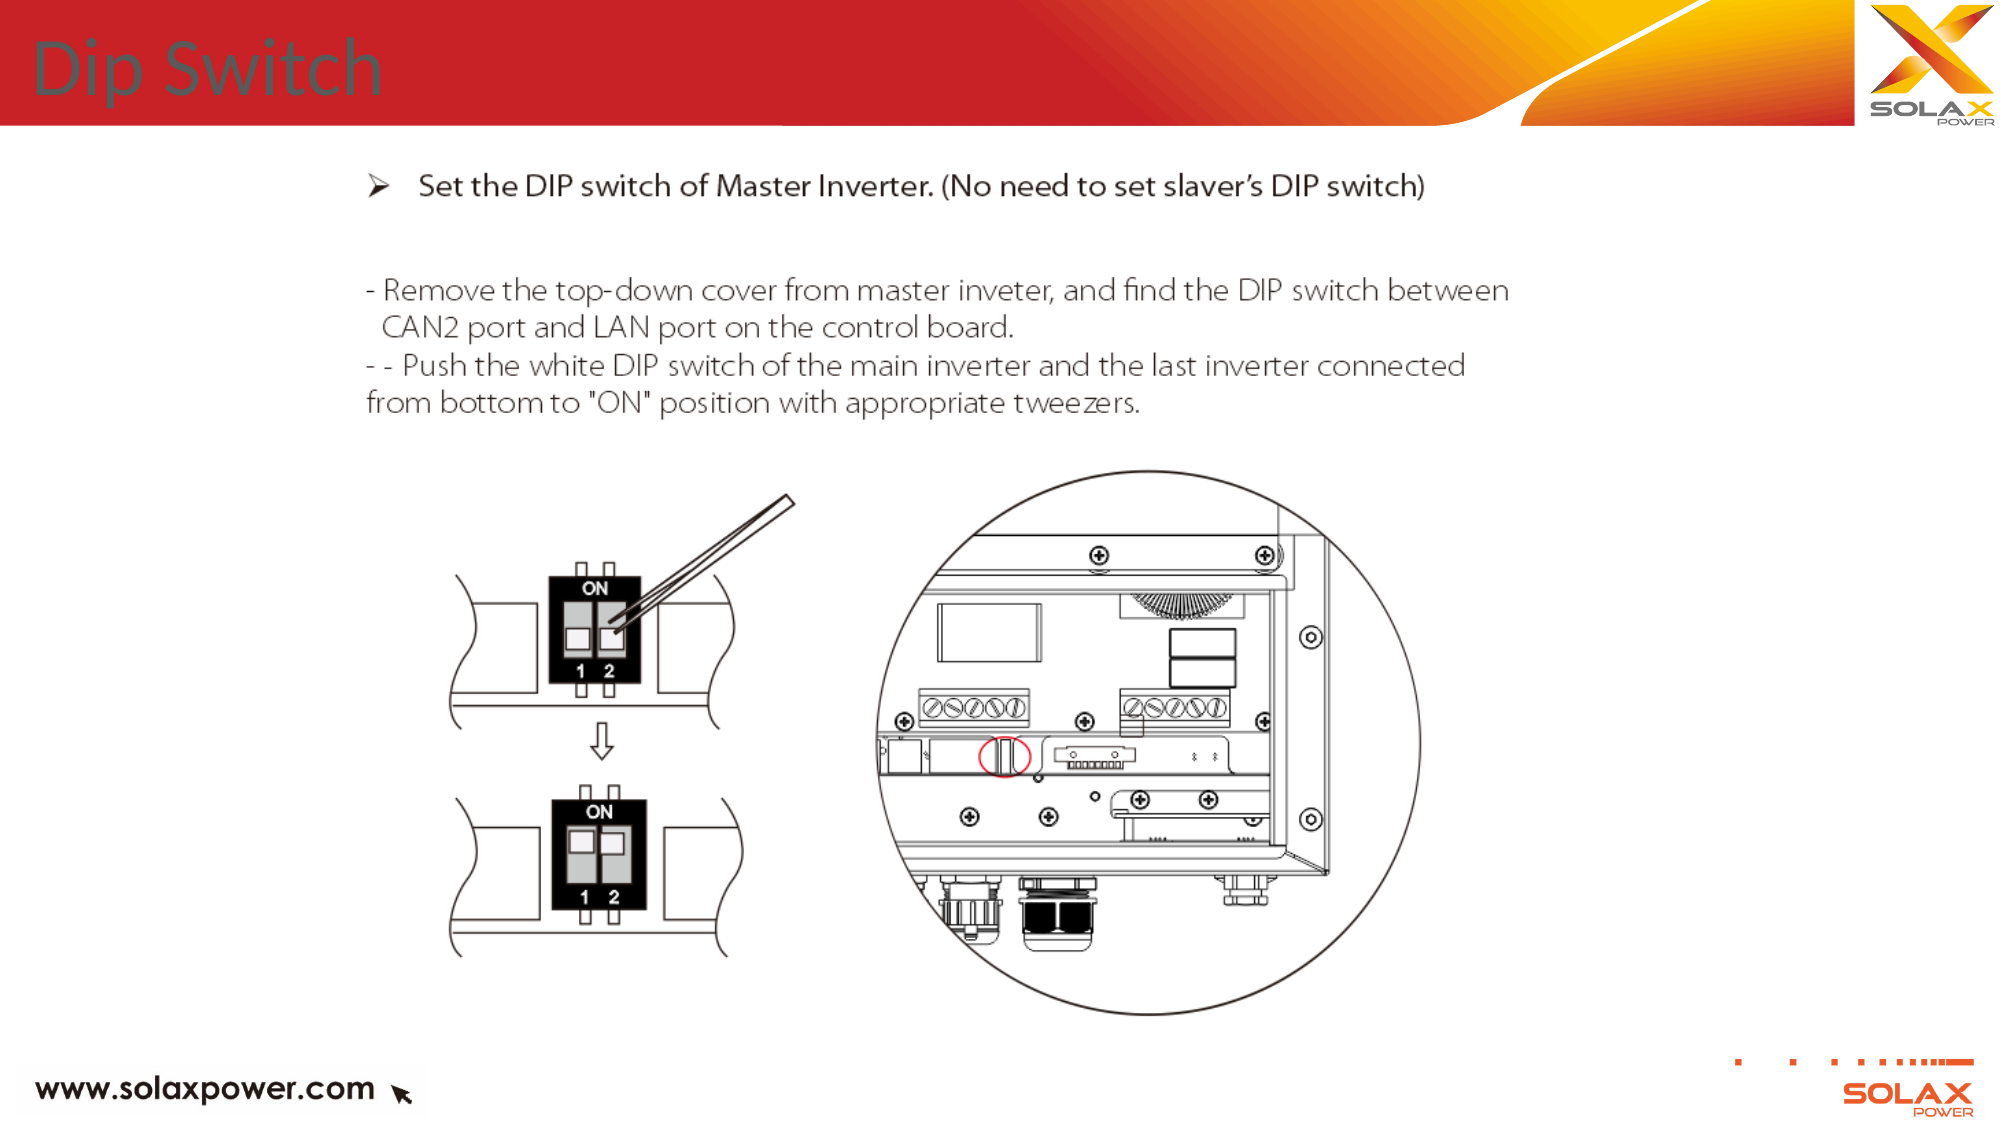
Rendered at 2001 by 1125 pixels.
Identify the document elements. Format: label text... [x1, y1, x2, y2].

picture [16, 1065, 427, 1117]
picture [1870, 4, 1996, 126]
picture [0, 0, 1855, 126]
picture [349, 169, 1527, 1024]
picture [1735, 1059, 1974, 1117]
text_box Dip Switch [16, 4, 598, 118]
